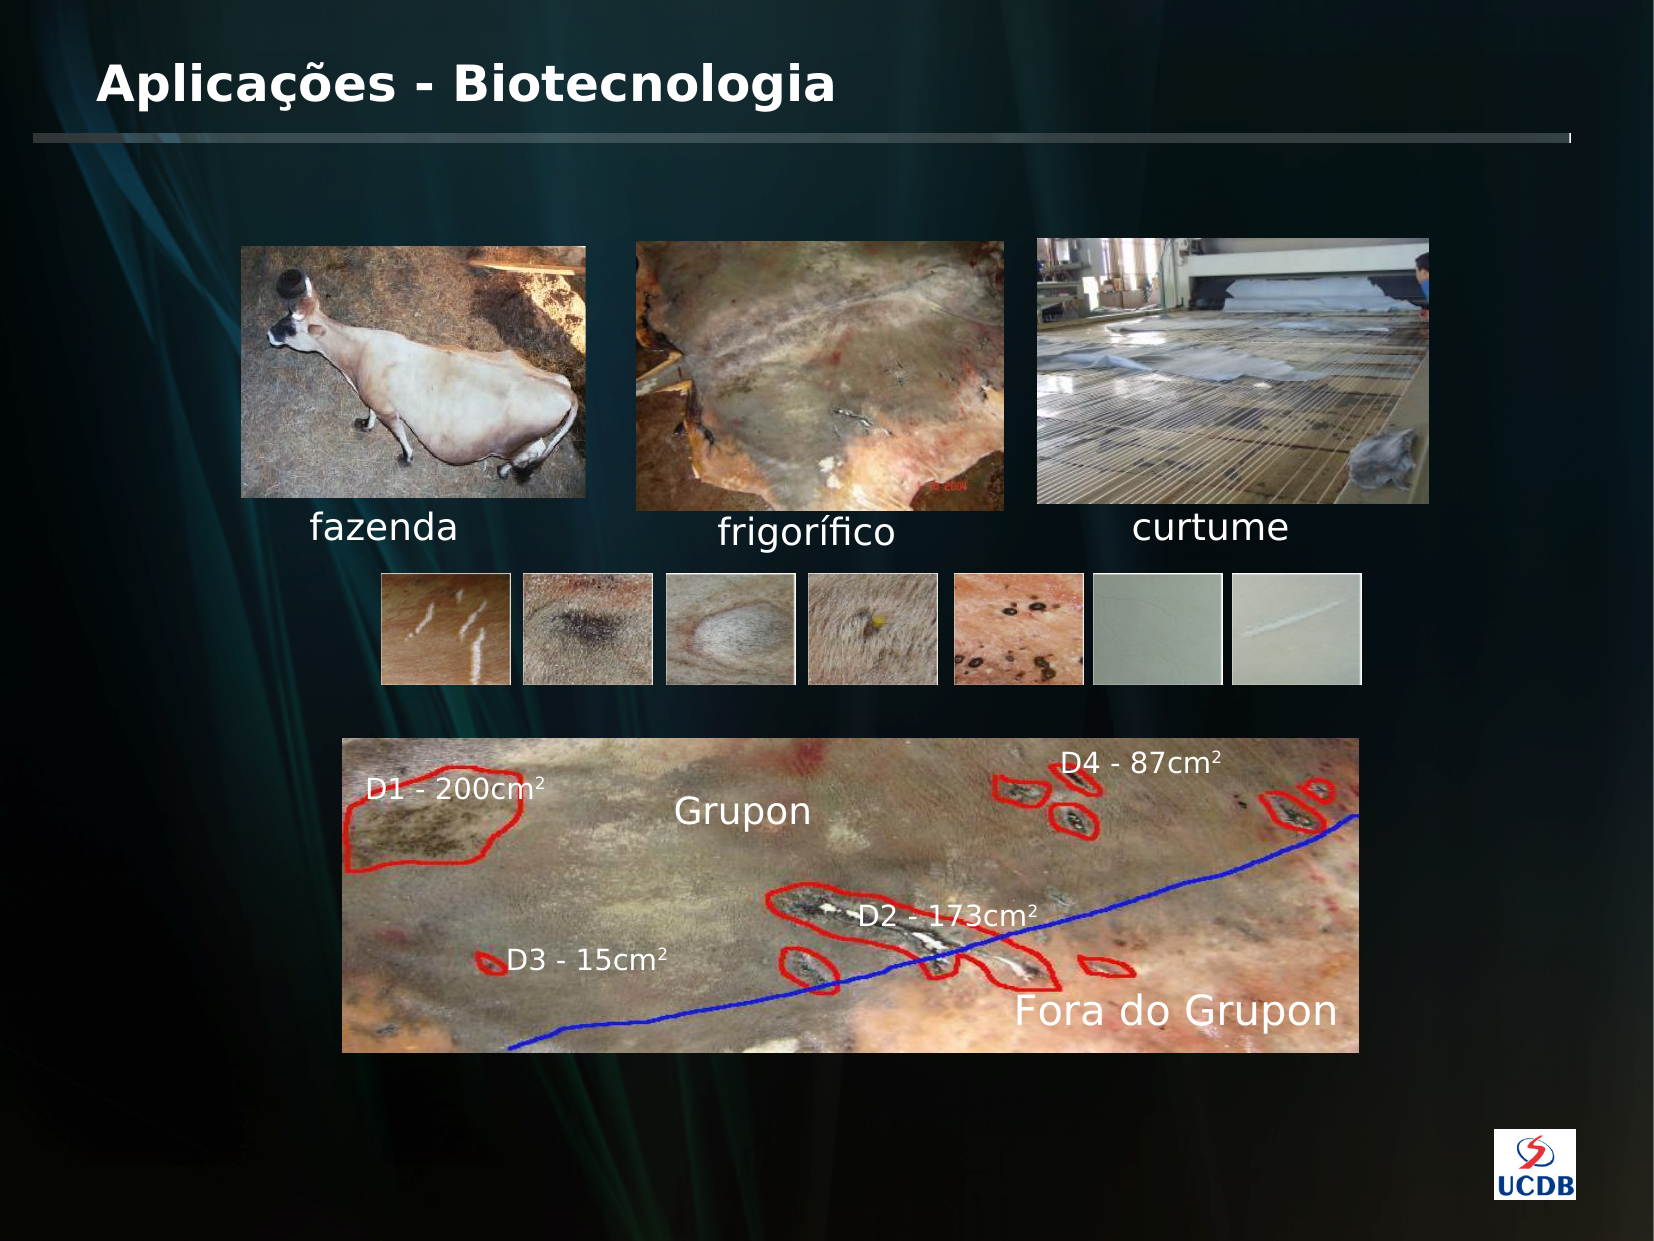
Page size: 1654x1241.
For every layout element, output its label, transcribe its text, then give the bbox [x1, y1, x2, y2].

text_box Aplicações - Biotecnologia [82, 45, 1536, 119]
text_box D3 - 15cm2 [505, 944, 669, 978]
text_box D4 - 87cm2 [1060, 747, 1223, 781]
picture [0, 0, 1654, 1241]
text_box [241, 247, 586, 497]
text_box D2 - 173cm2 [857, 900, 1039, 934]
text_box frigorífico [702, 504, 1002, 579]
text_box curtume [1116, 499, 1353, 574]
text_box Grupon [673, 791, 813, 834]
text_box Fora do Grupon [1013, 987, 1340, 1035]
text_box D1 - 200cm2 [365, 773, 546, 806]
text_box fazenda [294, 499, 528, 574]
